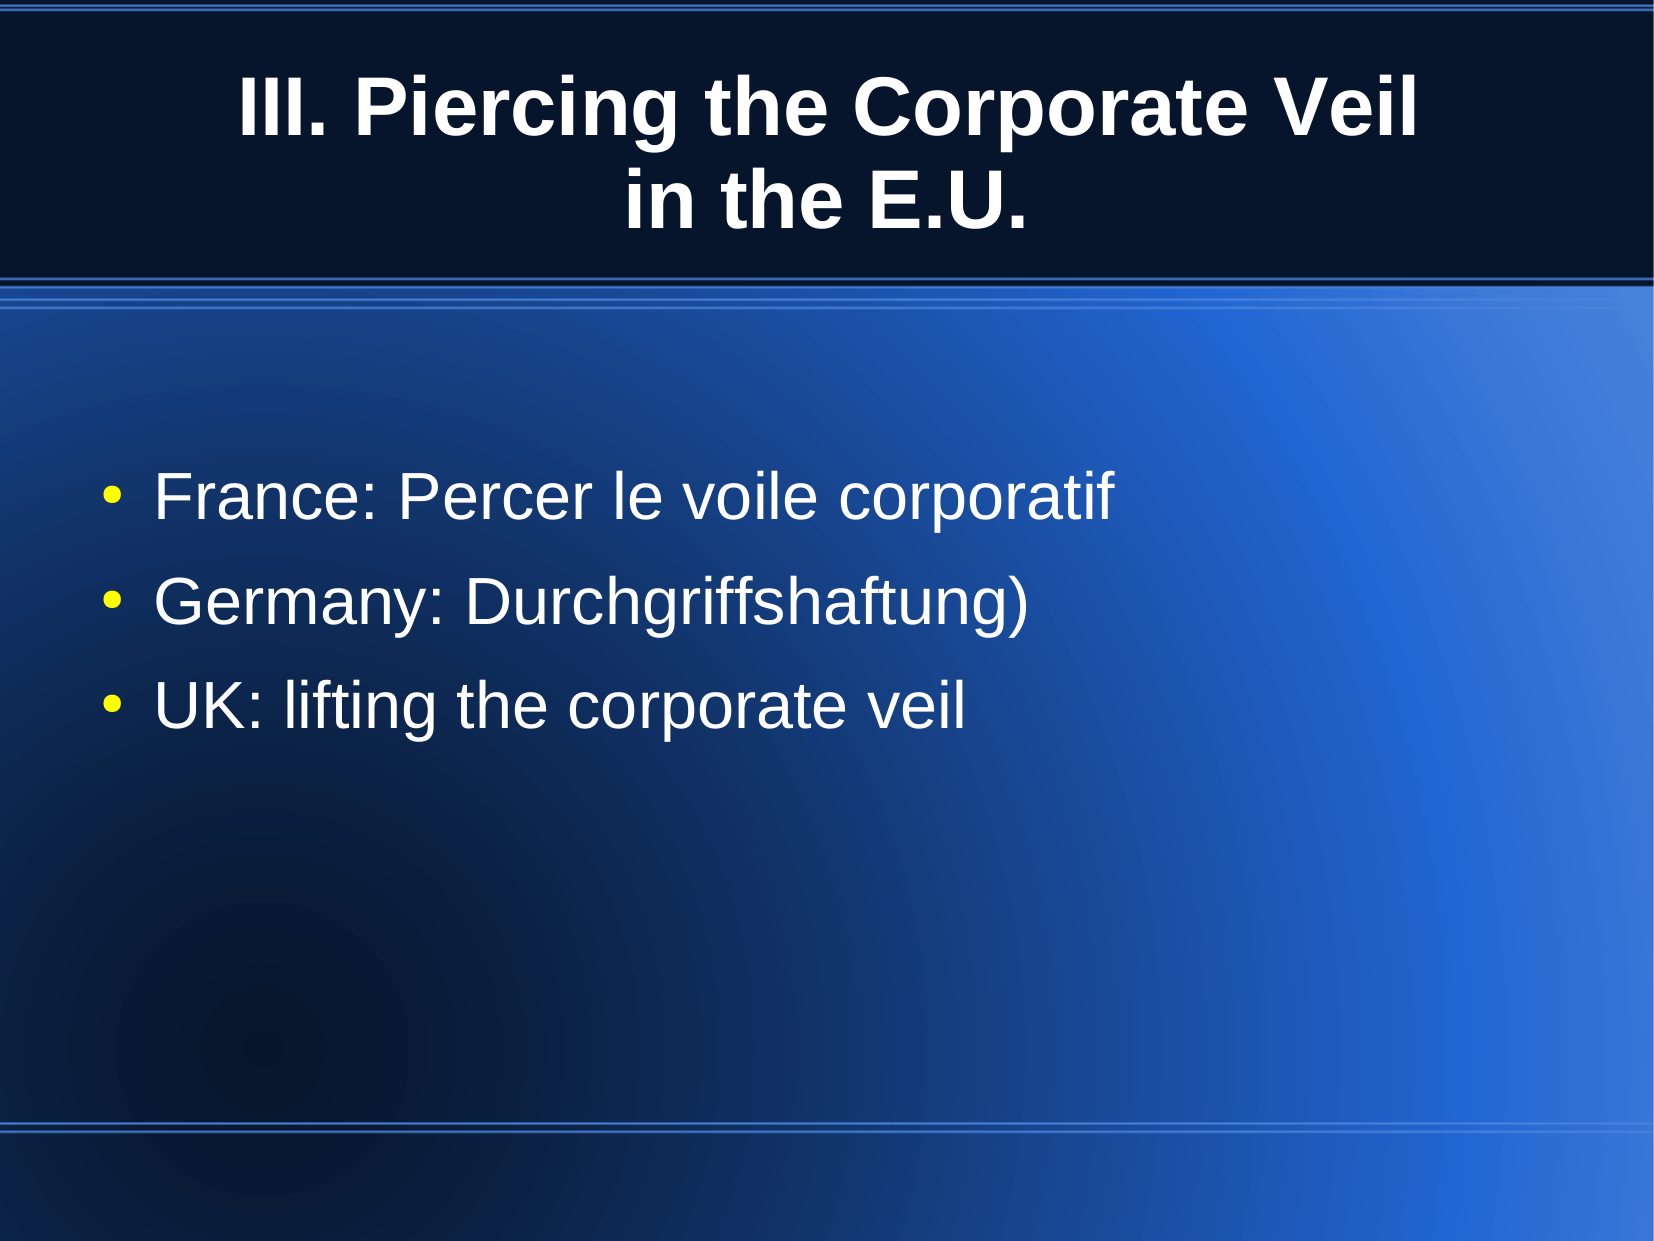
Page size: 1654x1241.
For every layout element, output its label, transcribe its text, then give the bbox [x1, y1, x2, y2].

list France: Percer le voile corporatif Germany: Durchgriffshaftung) UK: lifting the corporate veil [82, 355, 1571, 1058]
picture [0, 0, 1654, 1241]
title III. Piercing the Corporate Veil in the E.U. [82, 49, 1571, 257]
